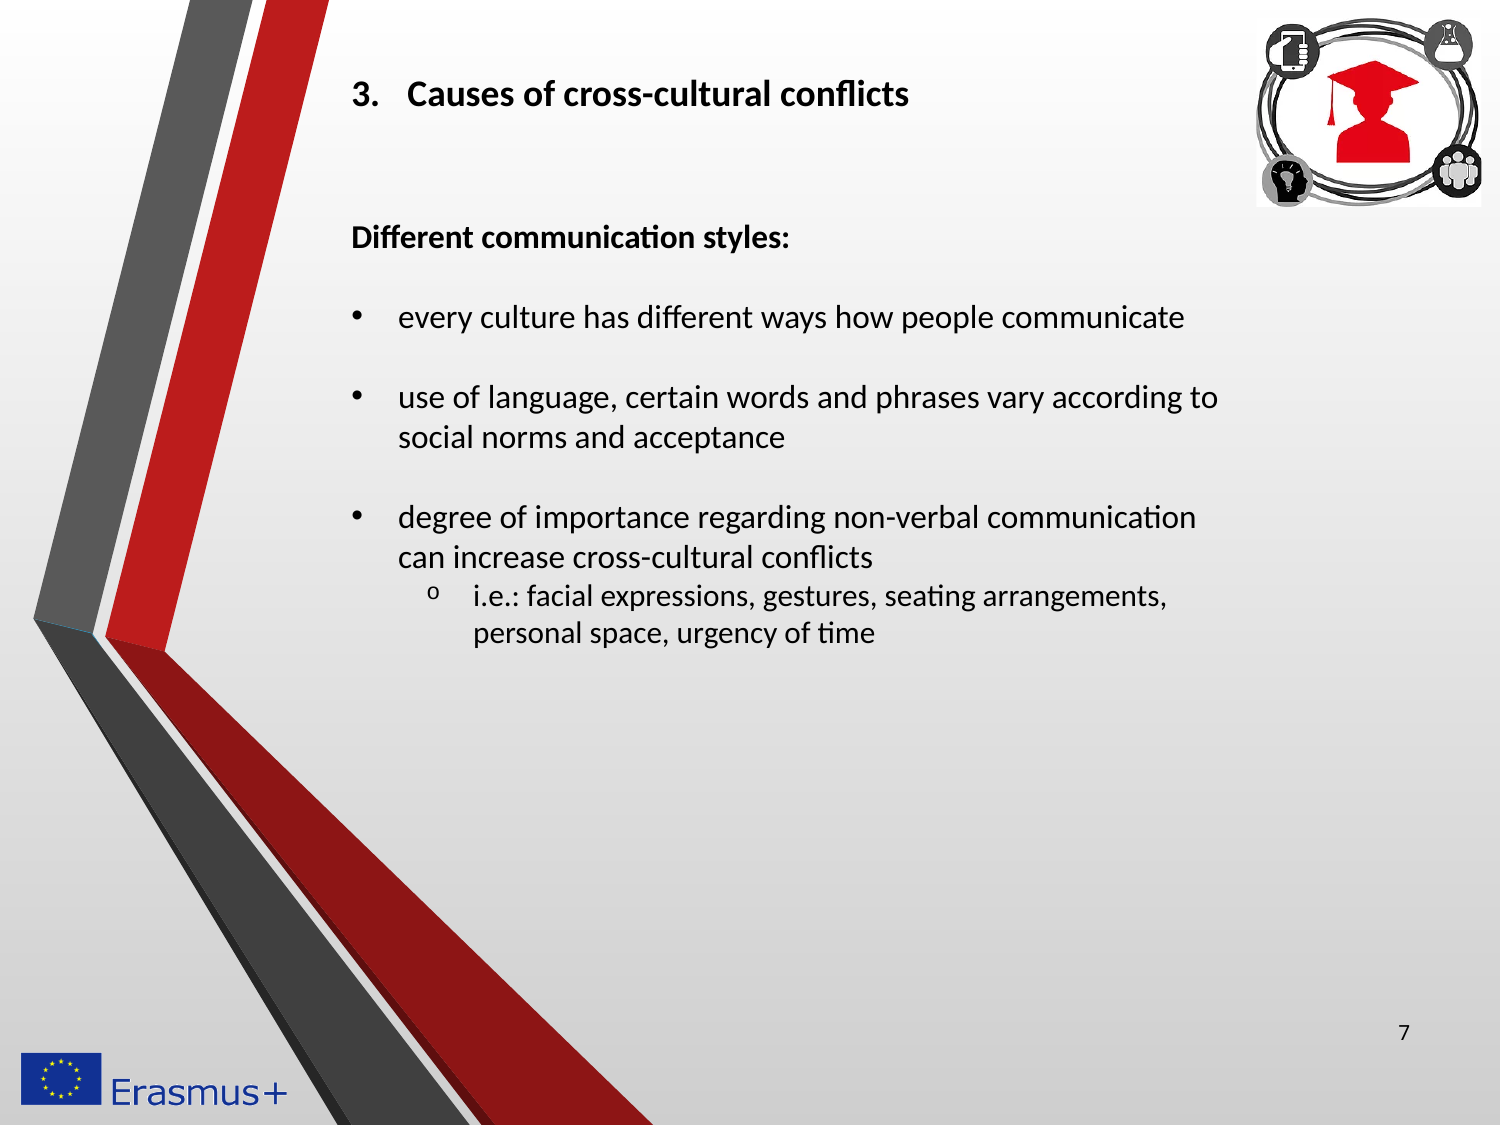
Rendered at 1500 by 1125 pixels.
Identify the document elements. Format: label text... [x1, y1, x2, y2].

picture [5, 1037, 302, 1120]
text_box Causes of cross-cultural conflicts [336, 61, 1247, 122]
picture [1256, 18, 1482, 207]
text_box Different communication styles: every culture has different ways how people communicate use of language, certain words and phrases vary according to social norms and acceptance degree of importance regarding non-verbal communication can increase cross-cultural conflicts i.e.: facial expressions, gestures, seating arrangements, personal space, urgency of time [336, 208, 1258, 658]
chart [1257, 19, 1483, 209]
slide_number <numer> [1357, 1003, 1425, 1064]
